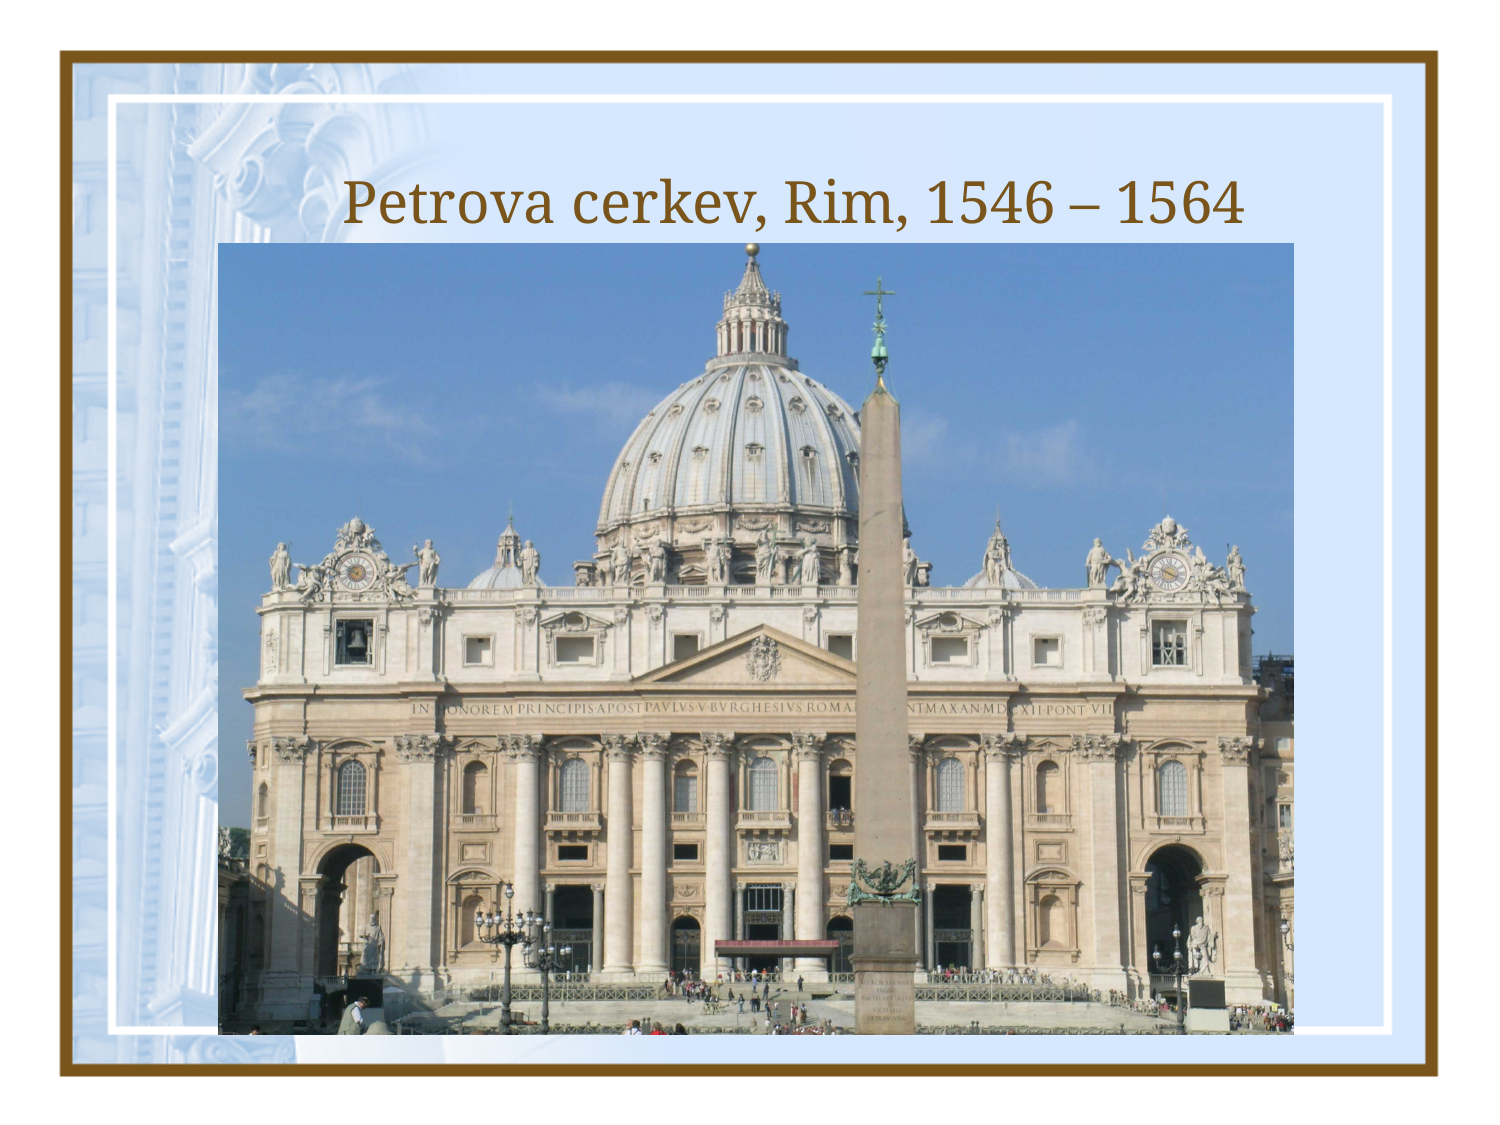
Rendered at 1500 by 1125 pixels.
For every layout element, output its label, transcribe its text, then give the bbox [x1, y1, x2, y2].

title Petrova cerkev, Rim, 1546 – 1564 [159, 125, 1350, 275]
picture [0, 0, 1500, 1125]
